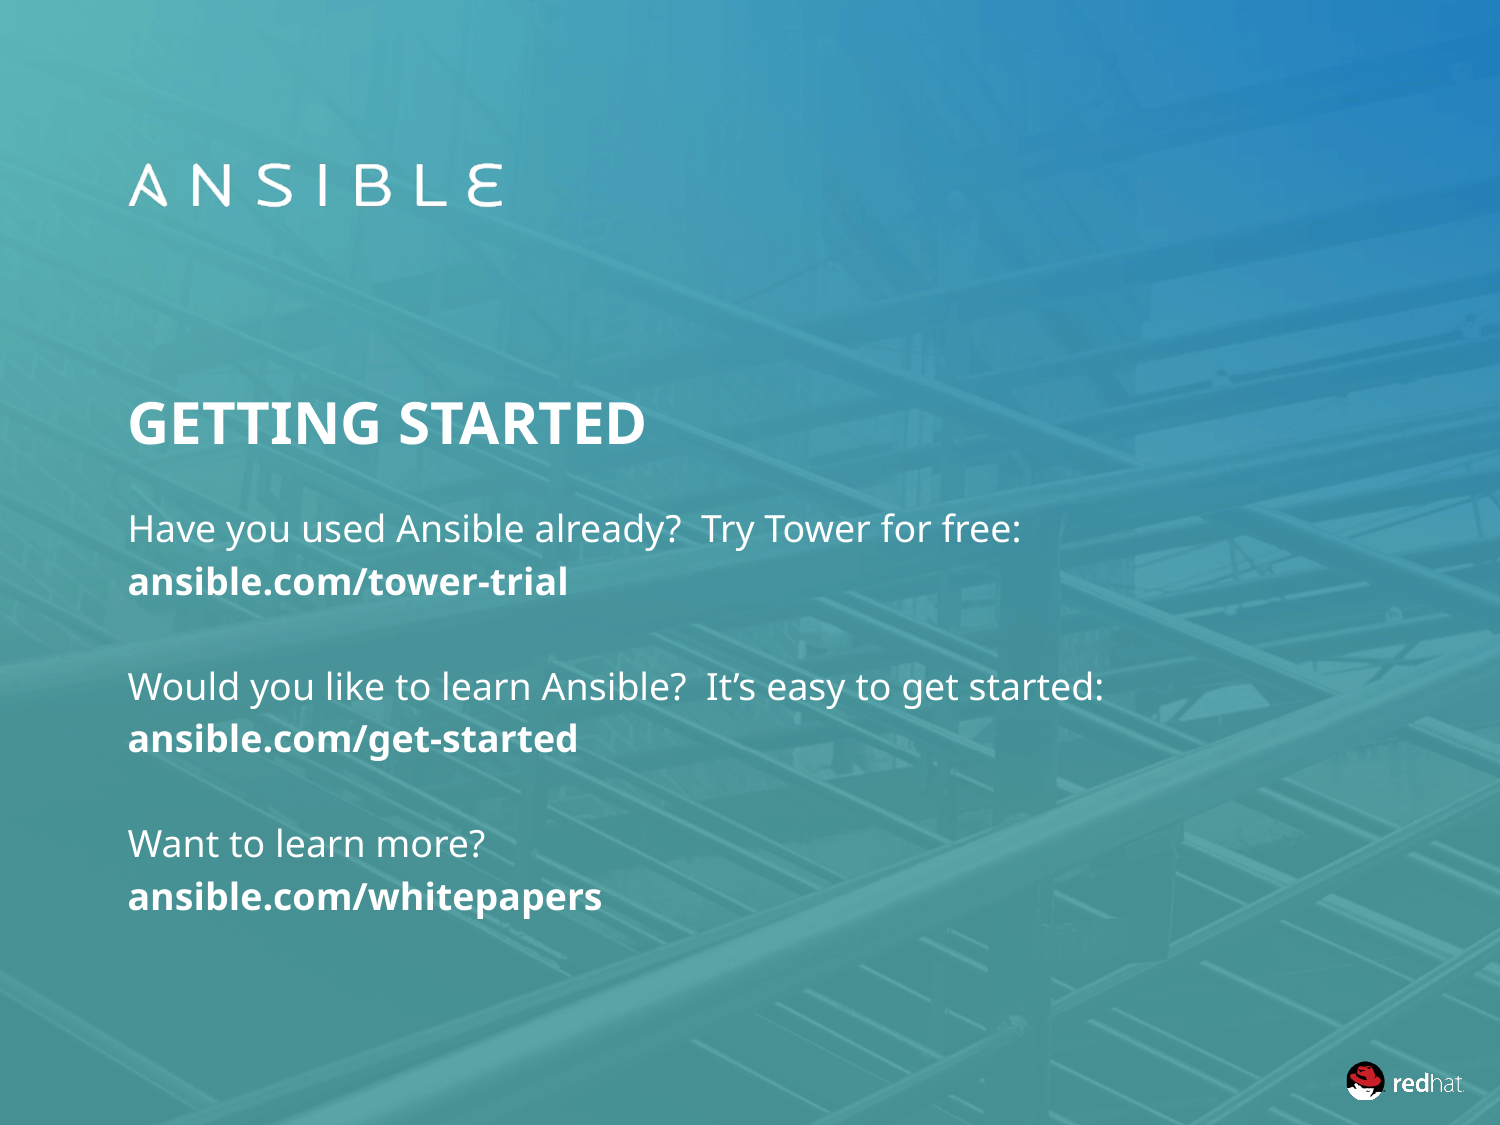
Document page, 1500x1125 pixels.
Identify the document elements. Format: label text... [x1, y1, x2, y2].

picture [0, 0, 1500, 1125]
title GETTING STARTED [112, 273, 1388, 464]
subtitle Have you used Ansible already? Try Tower for free: ansible.com/tower-trial Would you like to learn Ansible? It’s easy to get started: ansible.com/get-started Want to learn more? ansible.com/whitepapers [112, 497, 1388, 786]
